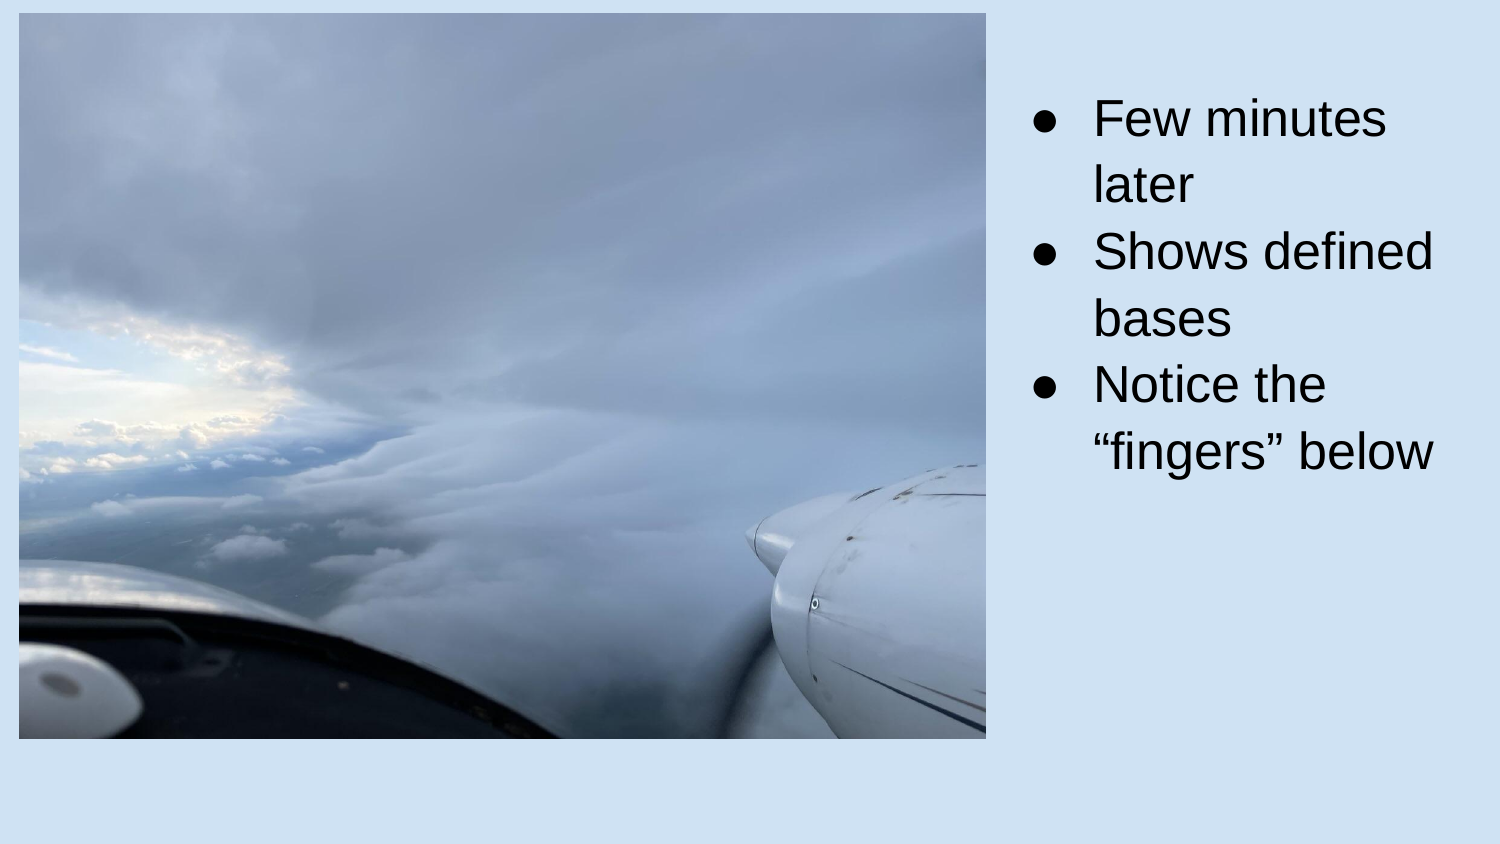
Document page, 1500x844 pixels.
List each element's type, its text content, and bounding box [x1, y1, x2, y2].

picture [19, 13, 986, 739]
list Few minutes later Shows defined bases Notice the “fingers” below [1003, 65, 1475, 739]
